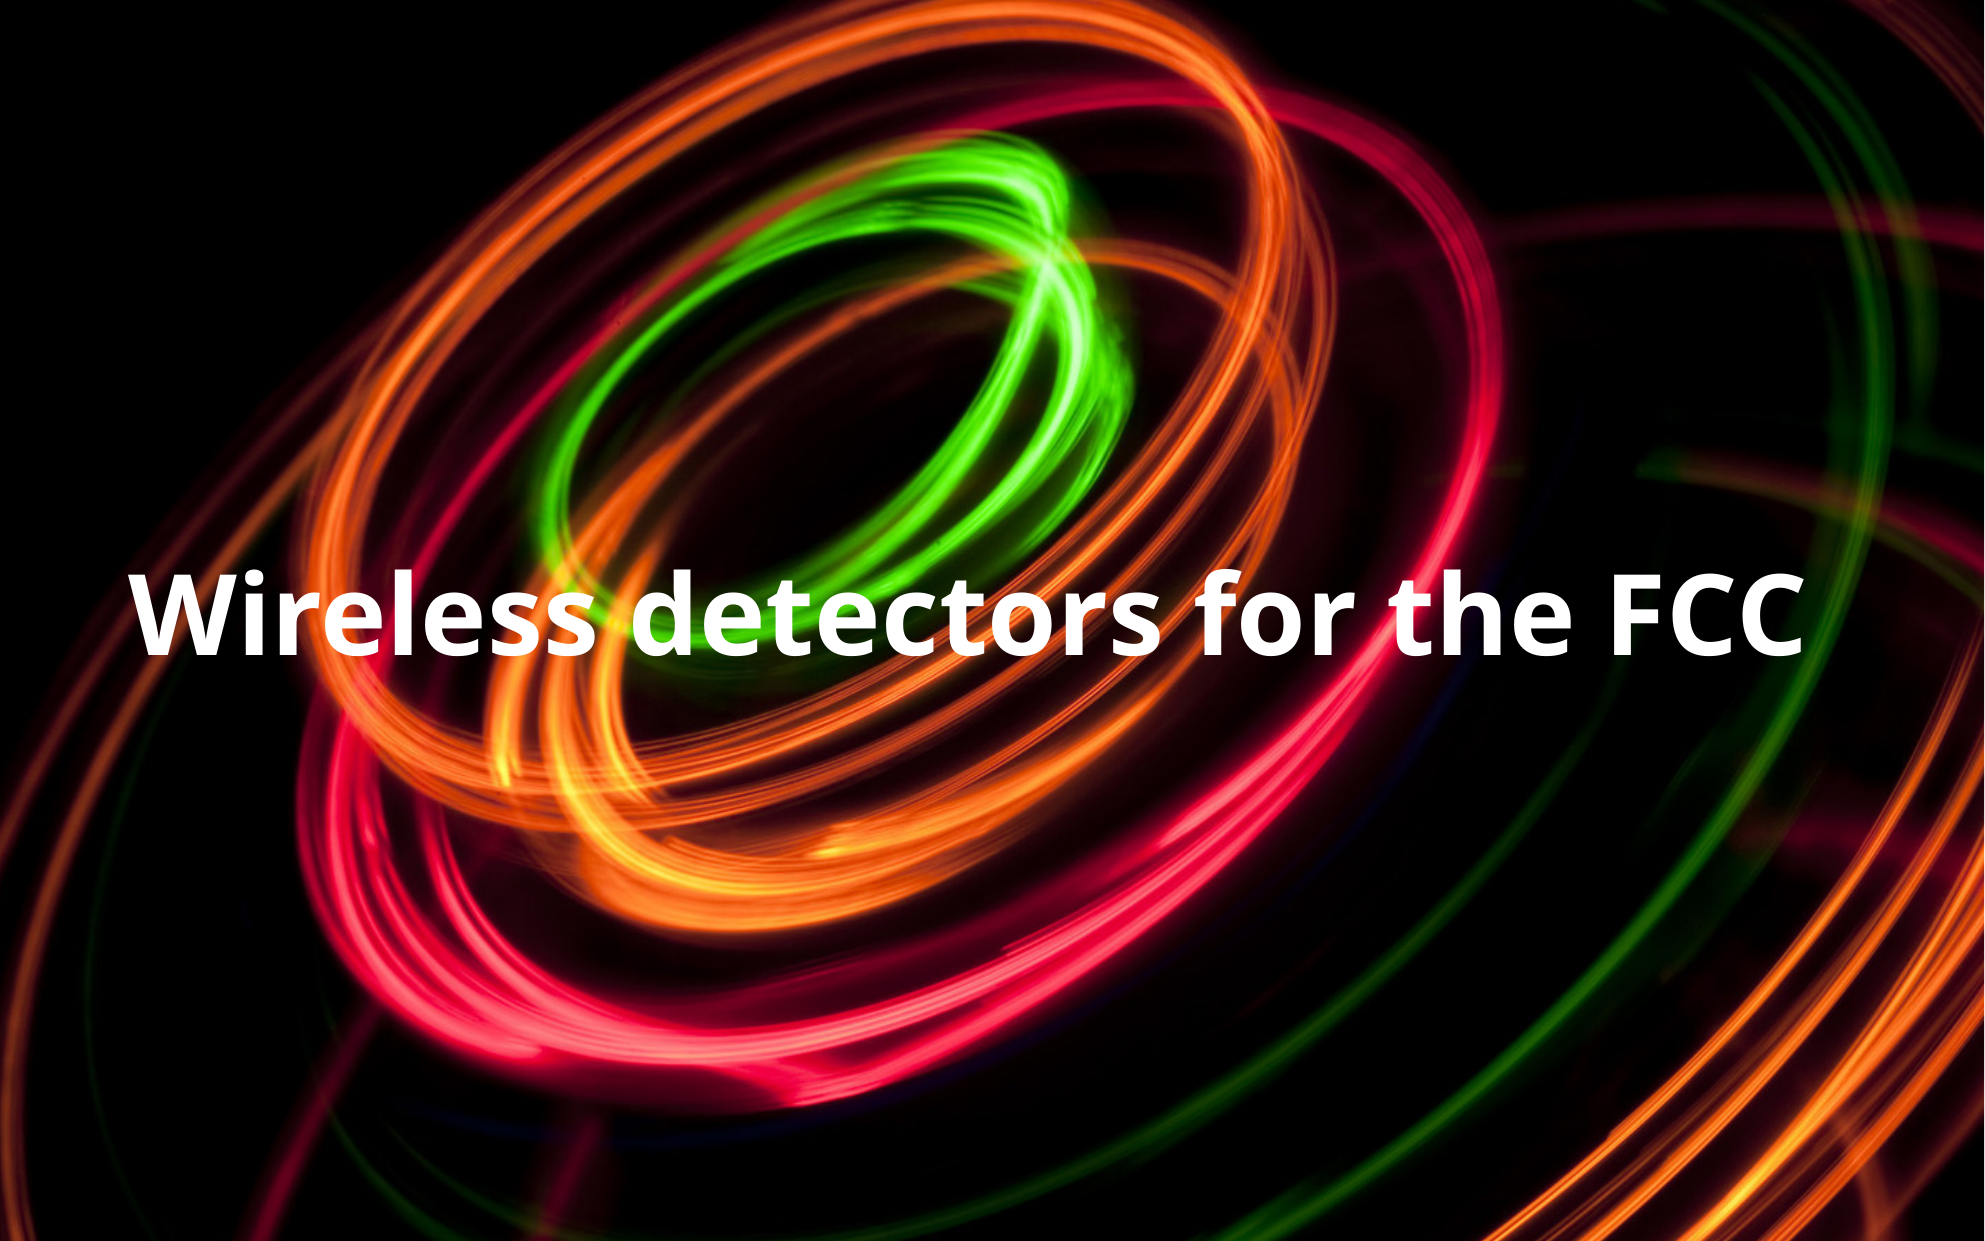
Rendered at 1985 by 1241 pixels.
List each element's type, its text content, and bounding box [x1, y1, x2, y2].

title Wireless detectors for the FCC [128, 522, 1890, 703]
picture [0, 0, 1985, 1241]
